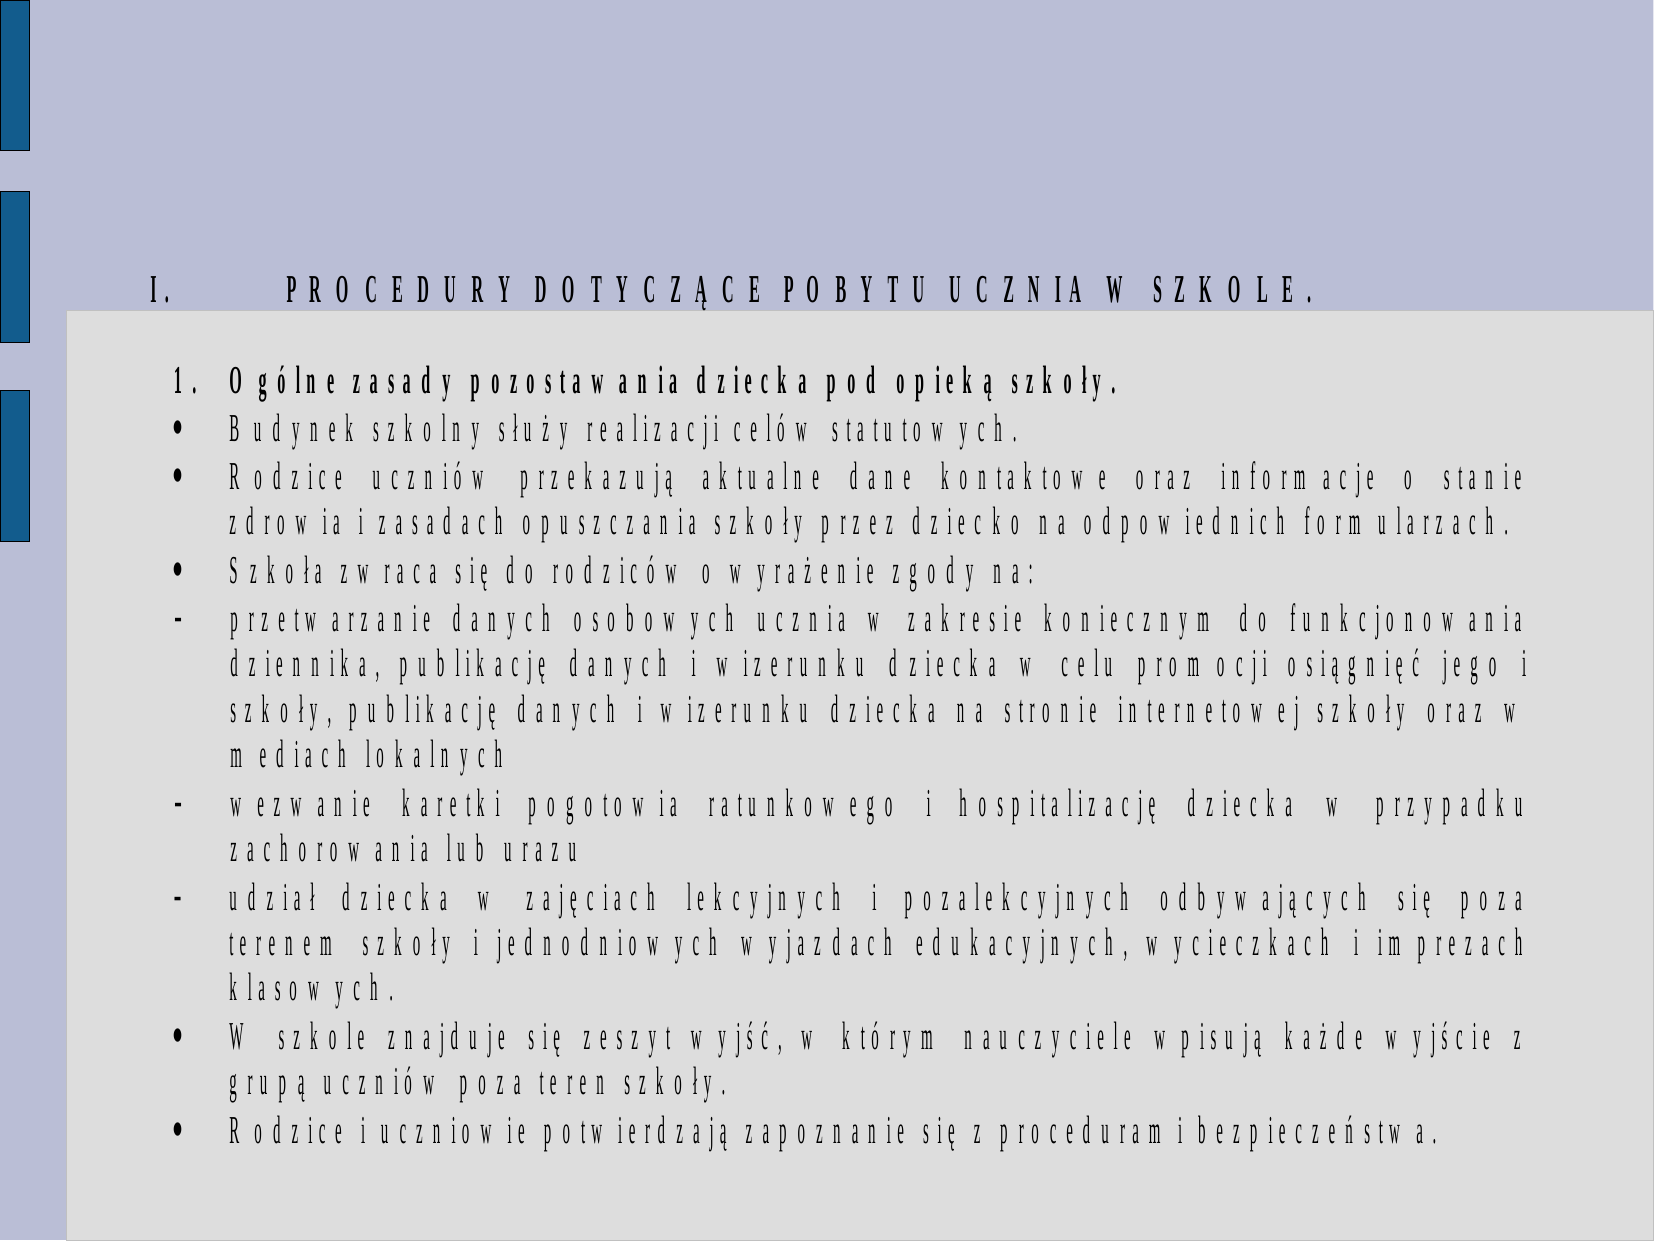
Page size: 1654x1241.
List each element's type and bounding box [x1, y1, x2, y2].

picture [118, 265, 1536, 1152]
